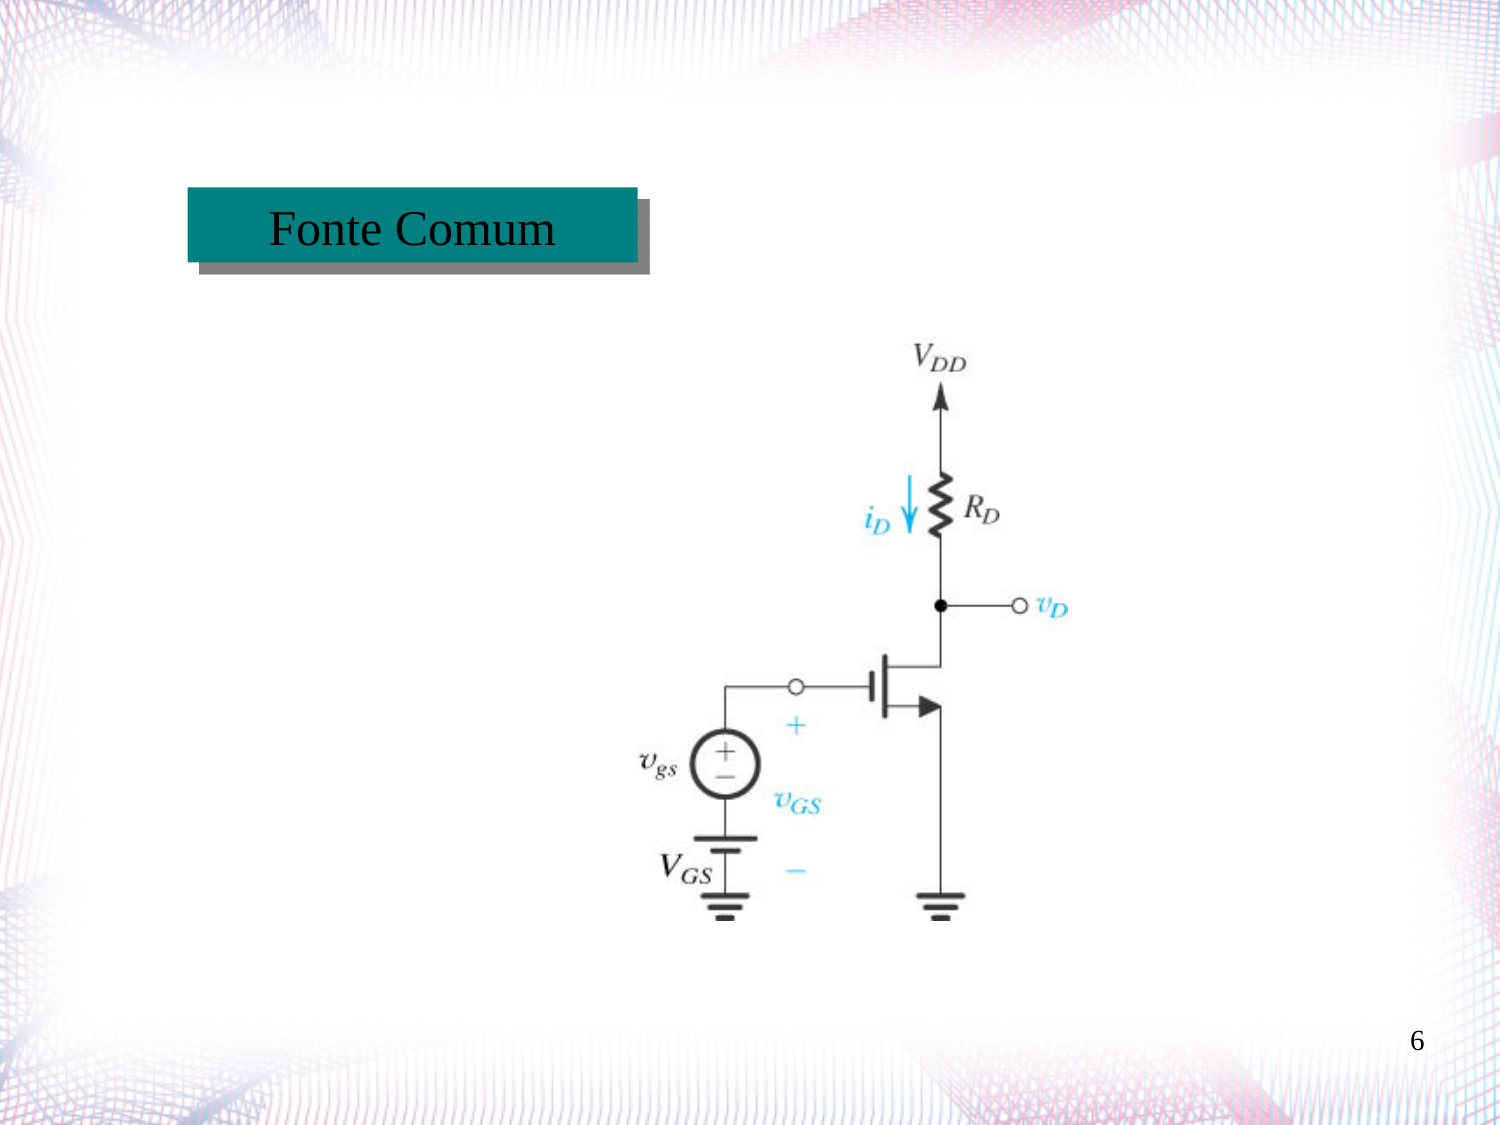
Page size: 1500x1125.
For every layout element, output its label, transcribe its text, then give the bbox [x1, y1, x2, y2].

text_box Fonte Comum [187, 187, 638, 263]
picture [0, 0, 1500, 1125]
